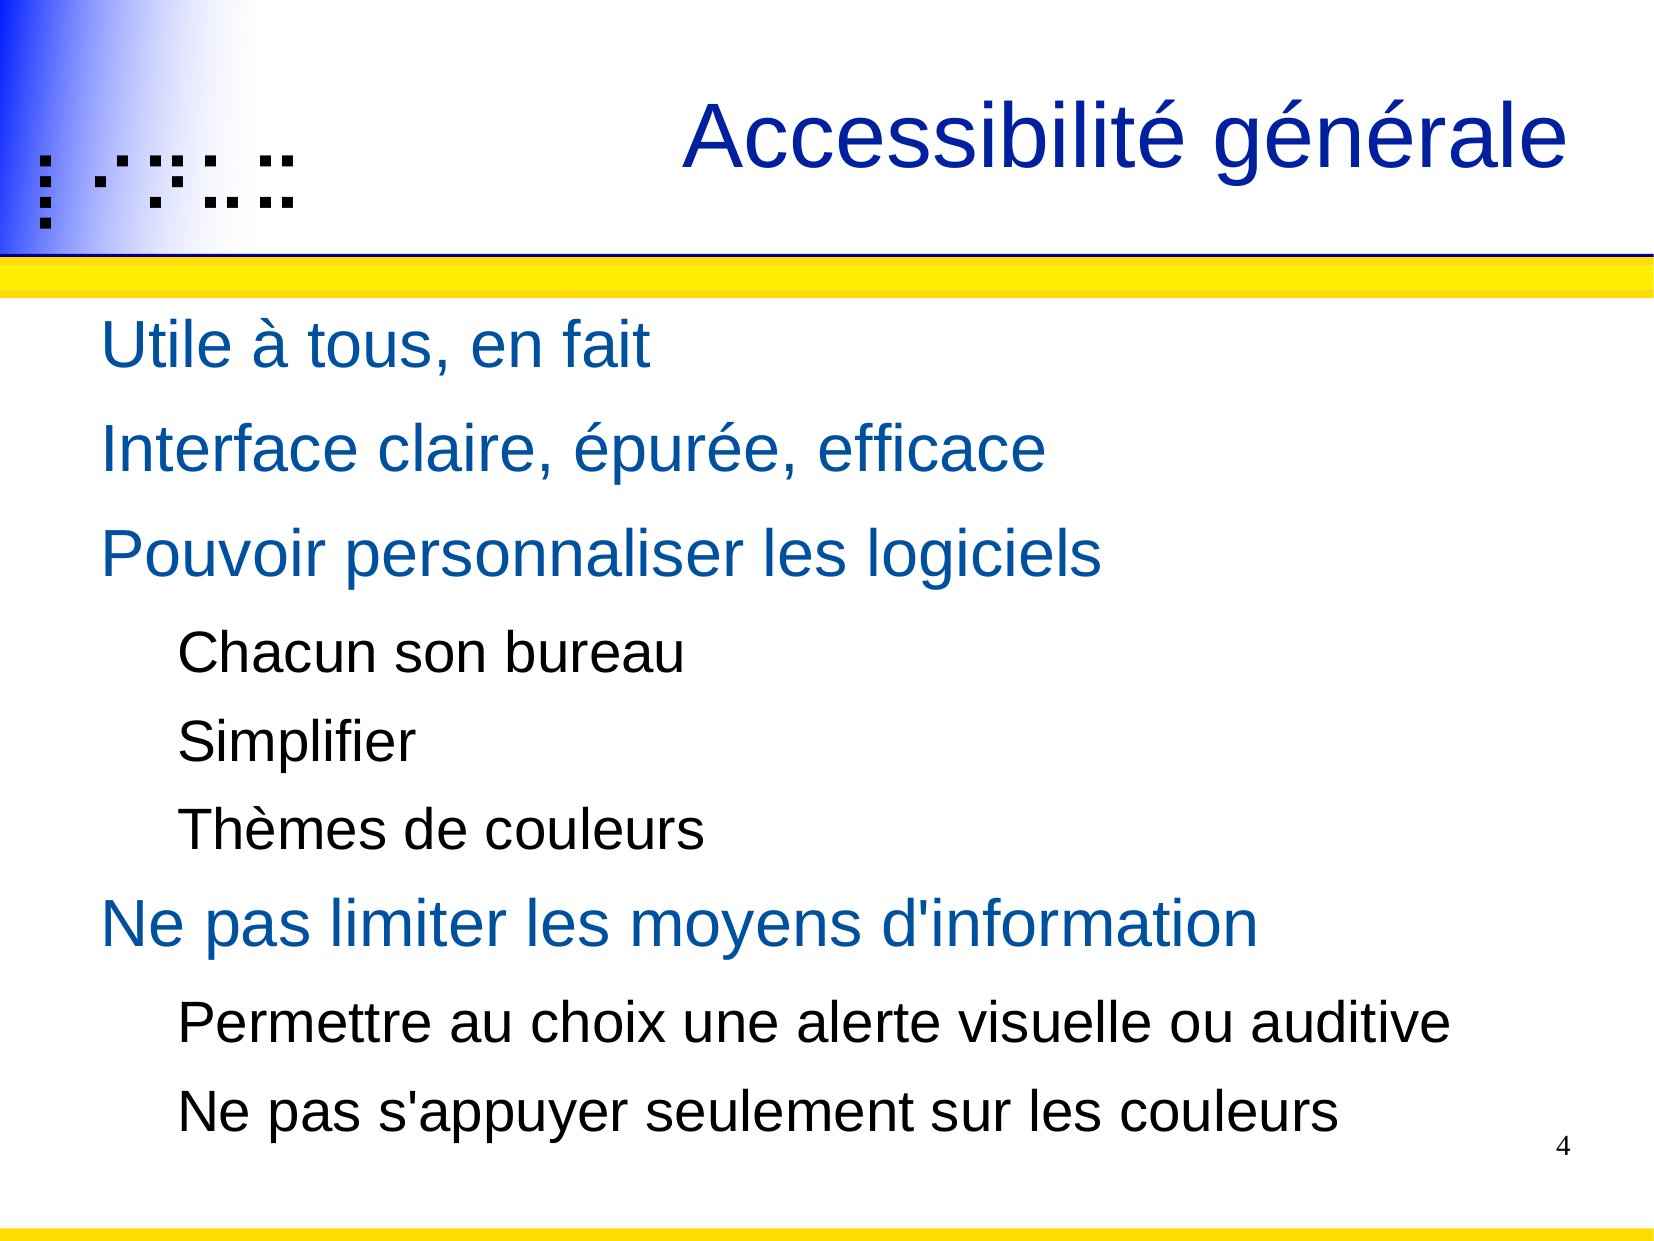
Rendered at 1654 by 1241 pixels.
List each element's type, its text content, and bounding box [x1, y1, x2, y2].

list Utile à tous, en fait Interface claire, épurée, efficace Pouvoir personnaliser les logiciels Chacun son bureau Simplifier Thèmes de couleurs Ne pas limiter les moyens d'information Permettre au choix une alerte visuelle ou auditive Ne pas s'appuyer seulement sur les couleurs [82, 307, 1571, 1144]
title Accessibilité générale [372, 34, 1571, 238]
